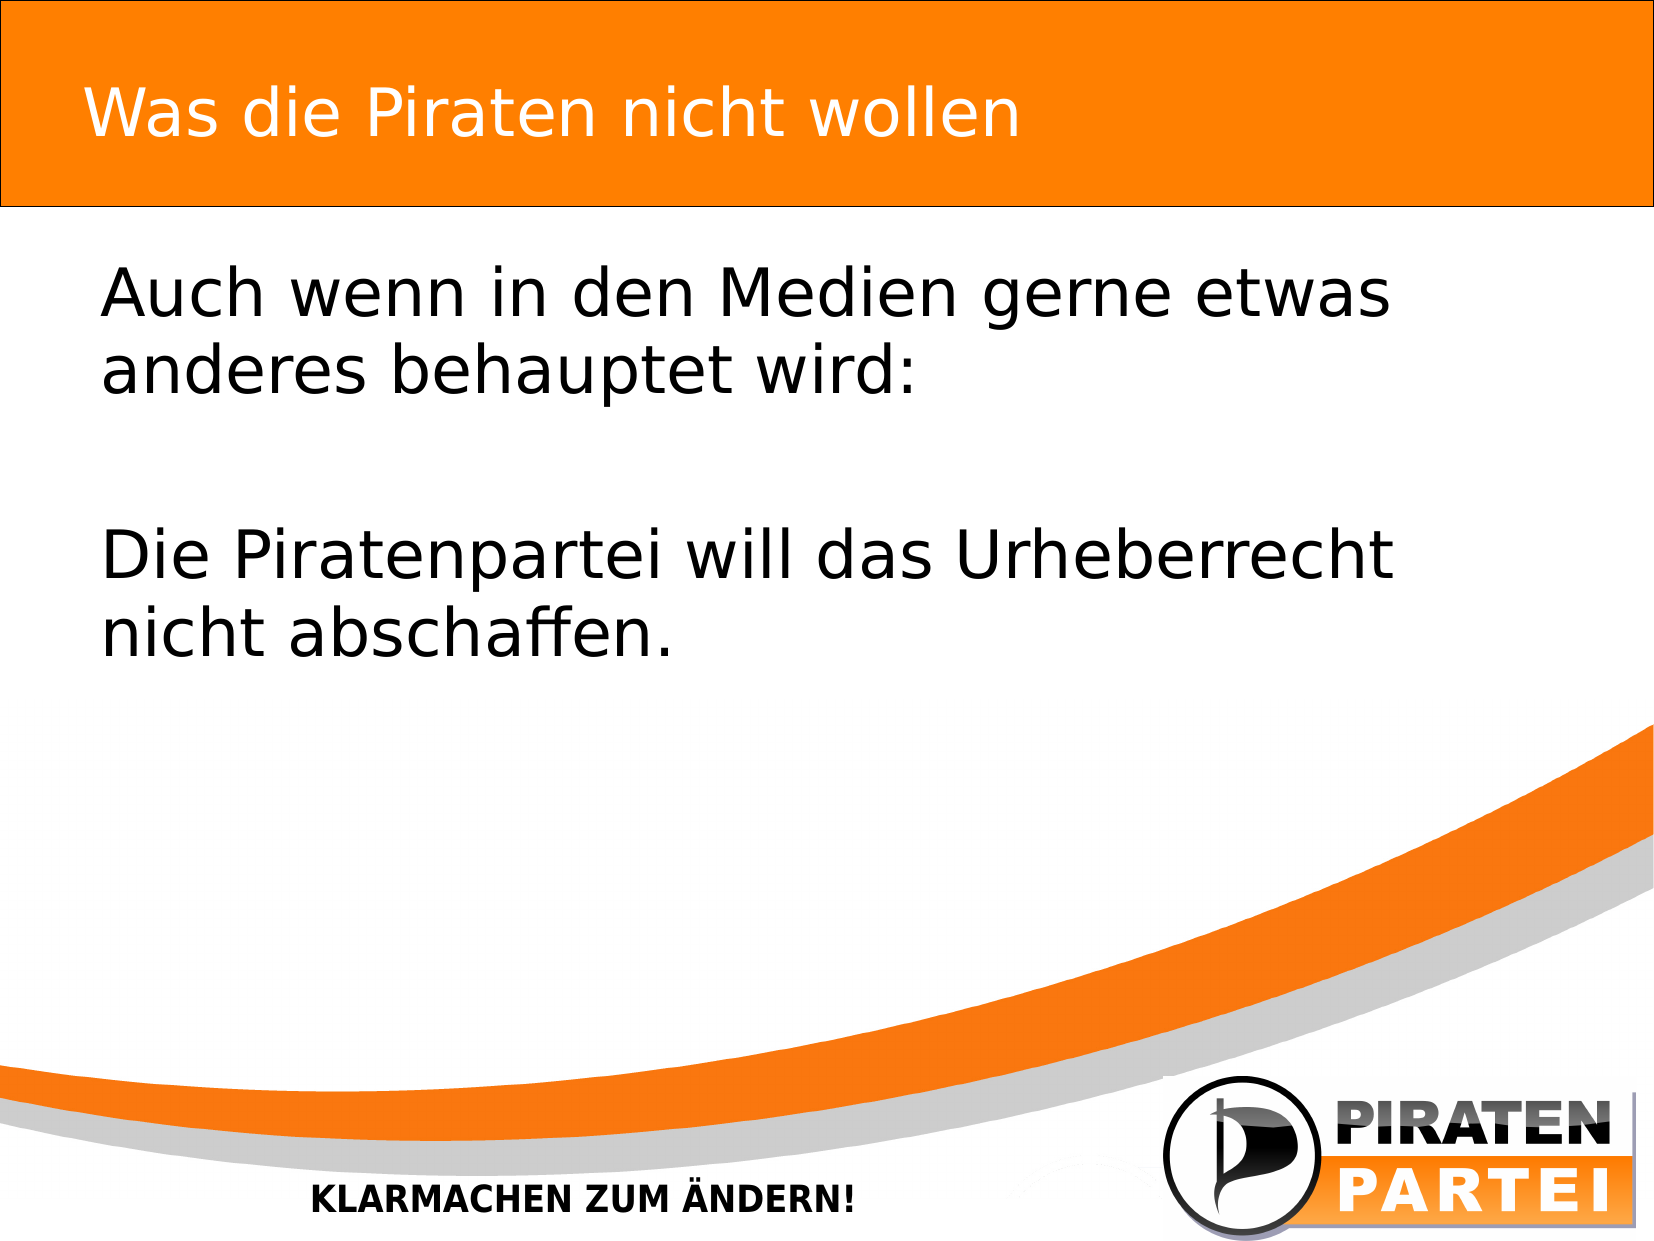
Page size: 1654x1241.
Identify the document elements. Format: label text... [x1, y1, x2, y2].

picture [0, 699, 1654, 1241]
title Was die Piraten nicht wollen [82, 56, 1571, 170]
list Auch wenn in den Medien gerne etwas anderes behauptet wird: Die Piratenpartei will das Urheberrecht nicht abschaffen. [82, 236, 1571, 1055]
picture [745, 1190, 756, 1199]
picture [392, 1190, 399, 1197]
picture [796, 1190, 803, 1197]
